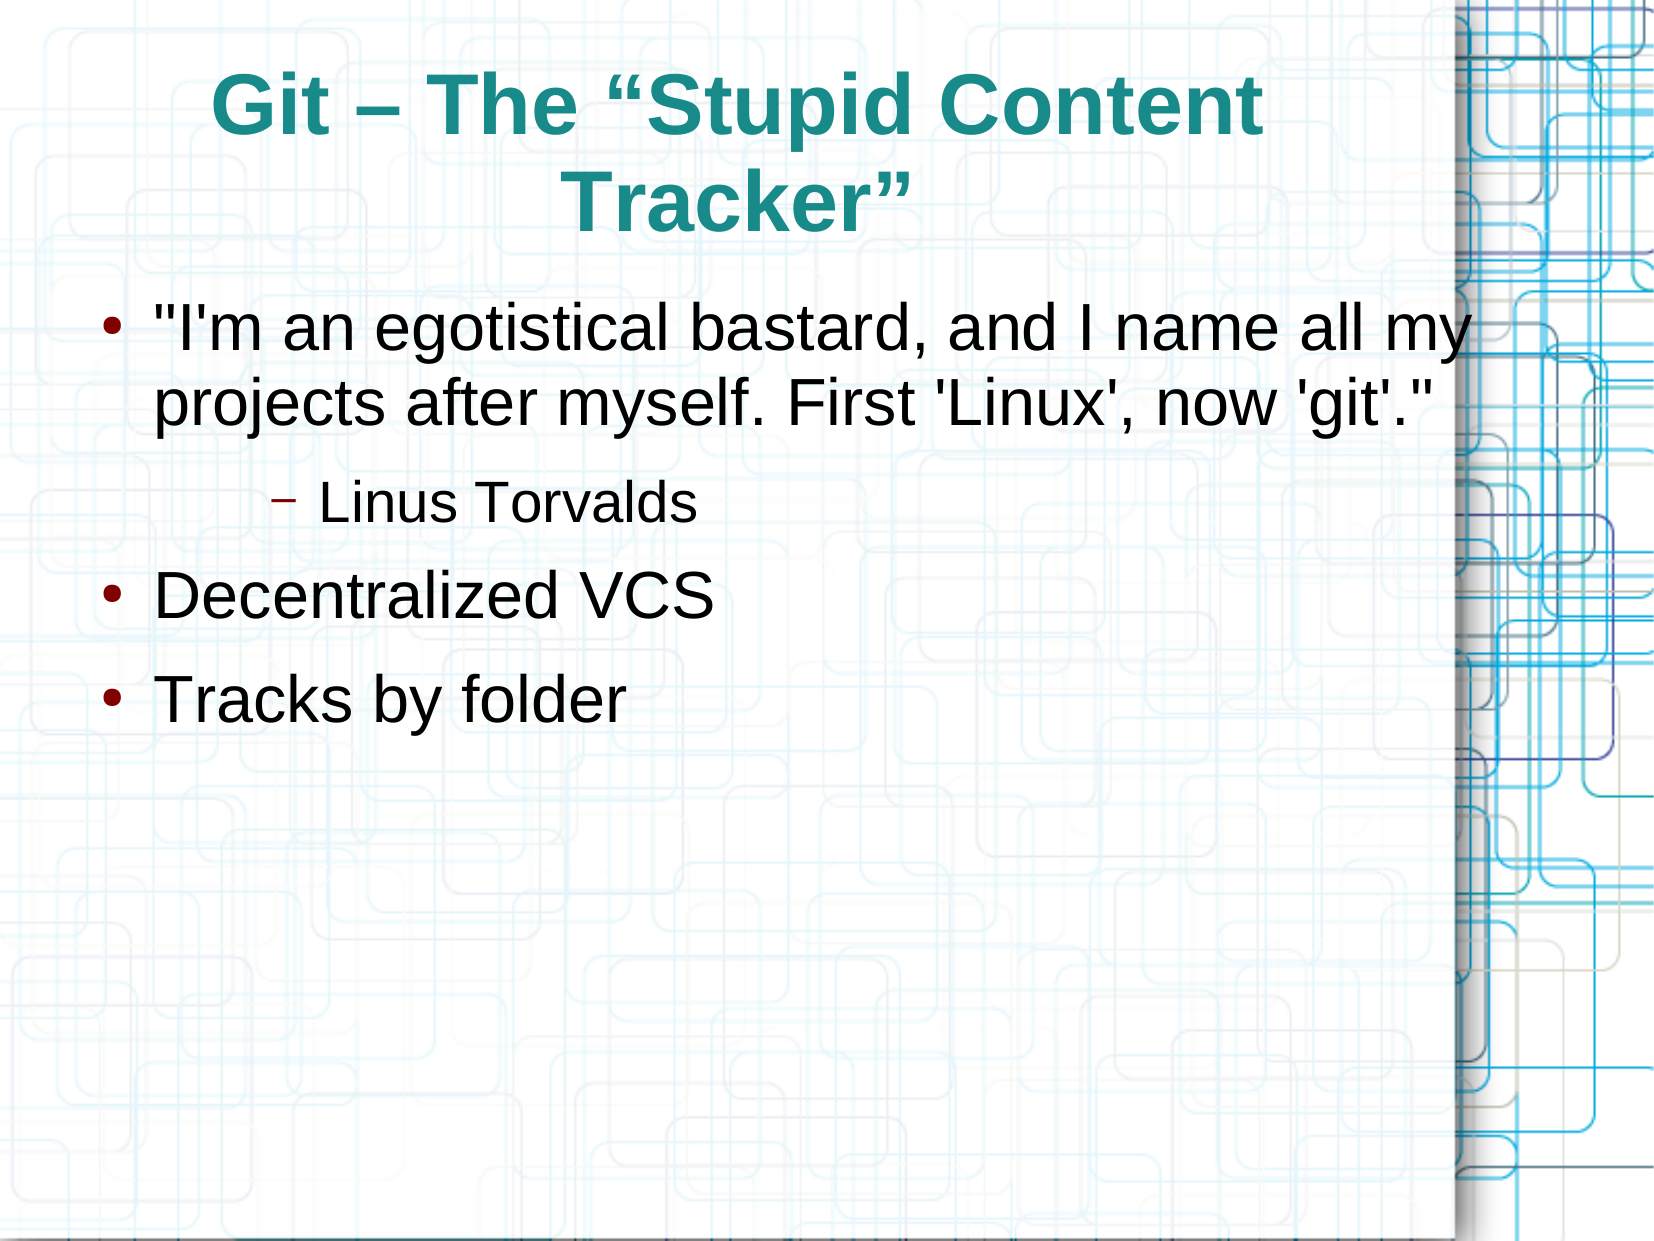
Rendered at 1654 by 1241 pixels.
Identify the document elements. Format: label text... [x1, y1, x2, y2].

picture [0, 0, 1654, 1241]
title Git – The “Stupid Content Tracker” [59, 49, 1418, 257]
list "I'm an egotistical bastard, and I name all my projects after myself. First 'Linux', now 'git'." Linus Torvalds Decentralized VCS Tracks by folder [82, 290, 1538, 1010]
